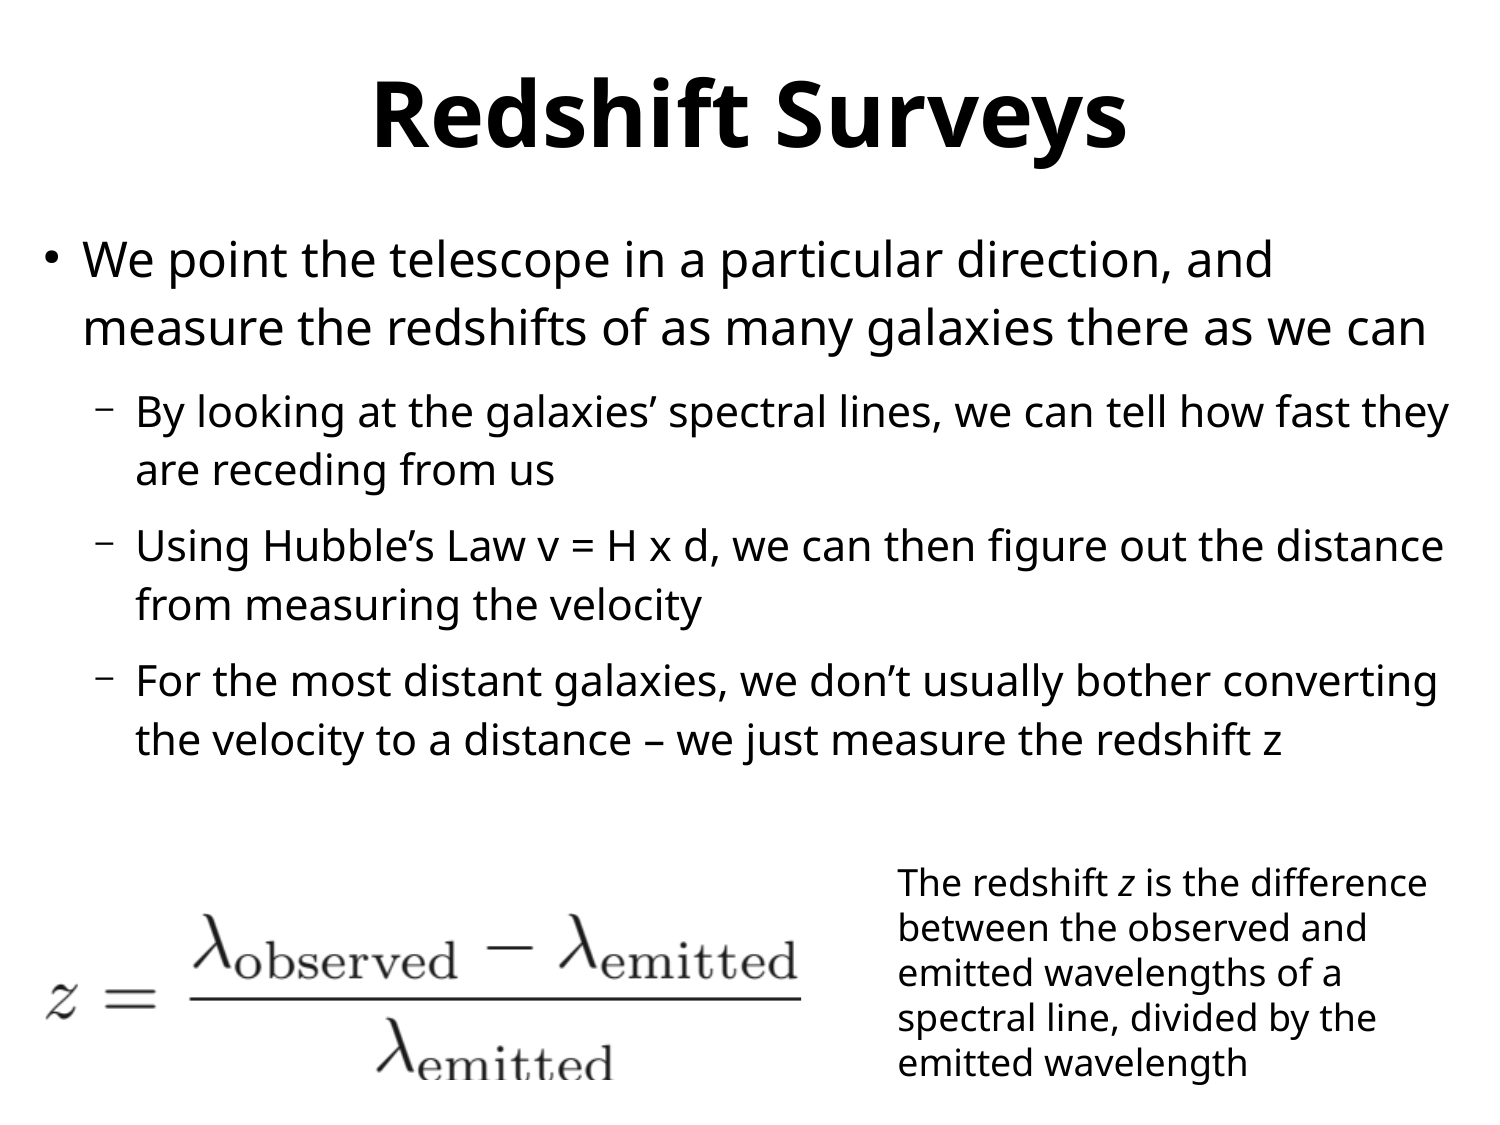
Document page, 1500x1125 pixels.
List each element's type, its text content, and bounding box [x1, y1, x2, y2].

picture [45, 913, 802, 1081]
list We point the telescope in a particular direction, and measure the redshifts of as many galaxies there as we can By looking at the galaxies’ spectral lines, we can tell how fast they are receding from us Using Hubble’s Law v = H x d, we can then figure out the distance from measuring the velocity For the most distant galaxies, we don’t usually bother converting the velocity to a distance – we just measure the redshift z [30, 224, 1471, 878]
text_box The redshift z is the difference between the observed and emitted wavelengths of a spectral line, divided by the emitted wavelength [882, 878, 1464, 1092]
title Redshift Surveys [30, 58, 1471, 167]
